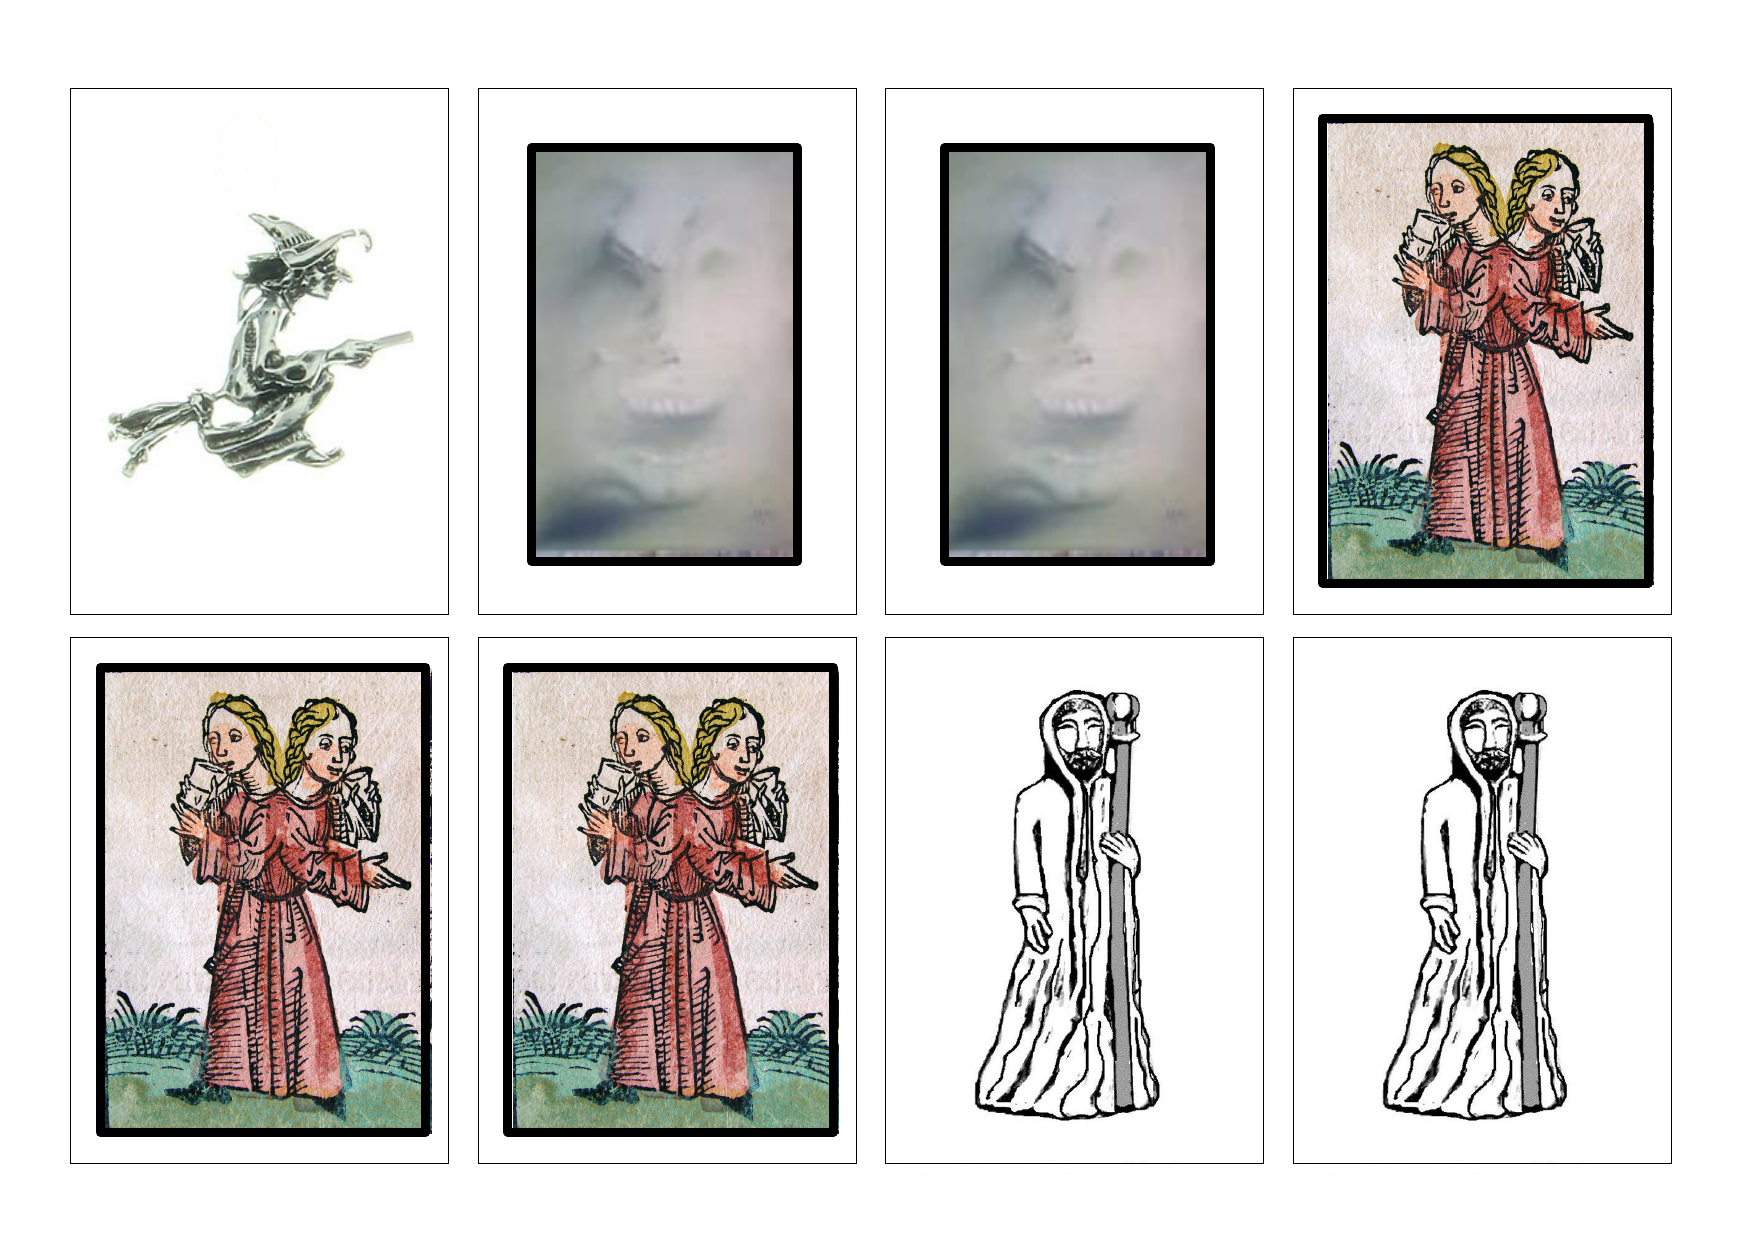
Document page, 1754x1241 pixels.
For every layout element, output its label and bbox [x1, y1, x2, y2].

picture [886, 643, 1263, 1163]
picture [513, 672, 829, 1128]
picture [885, 643, 1270, 1176]
picture [449, 100, 455, 514]
picture [105, 672, 421, 1128]
picture [536, 152, 793, 557]
picture [1294, 643, 1671, 1163]
picture [71, 100, 448, 514]
picture [1293, 643, 1677, 1176]
picture [949, 152, 1206, 557]
picture [1328, 123, 1644, 579]
